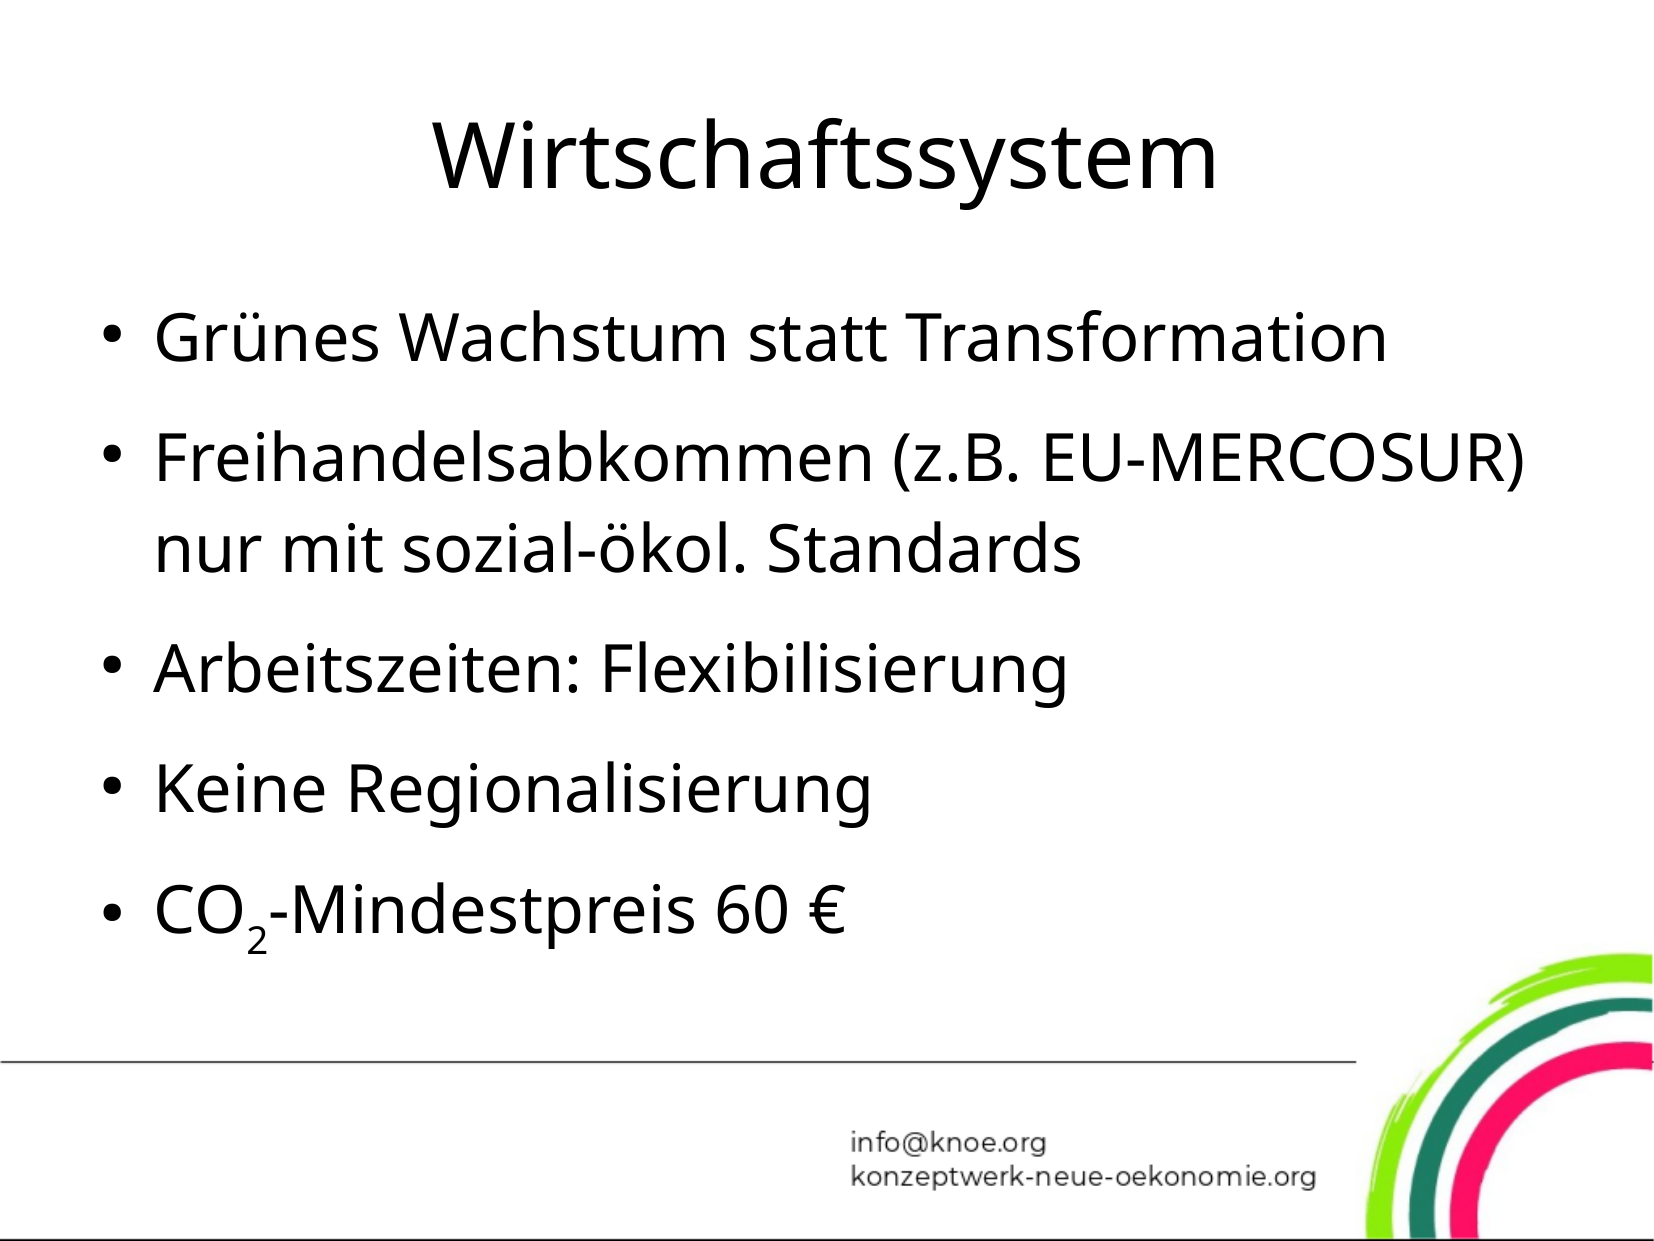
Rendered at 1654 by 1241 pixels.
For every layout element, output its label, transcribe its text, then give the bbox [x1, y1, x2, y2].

title Wirtschaftssystem [82, 49, 1571, 257]
picture [0, 0, 1654, 1241]
list Grünes Wachstum statt Transformation Freihandelsabkommen (z.B. EU-MERCOSUR) nur mit sozial-ökol. Standards Arbeitszeiten: Flexibilisierung Keine Regionalisierung CO2-Mindestpreis 60 € [82, 290, 1571, 1010]
